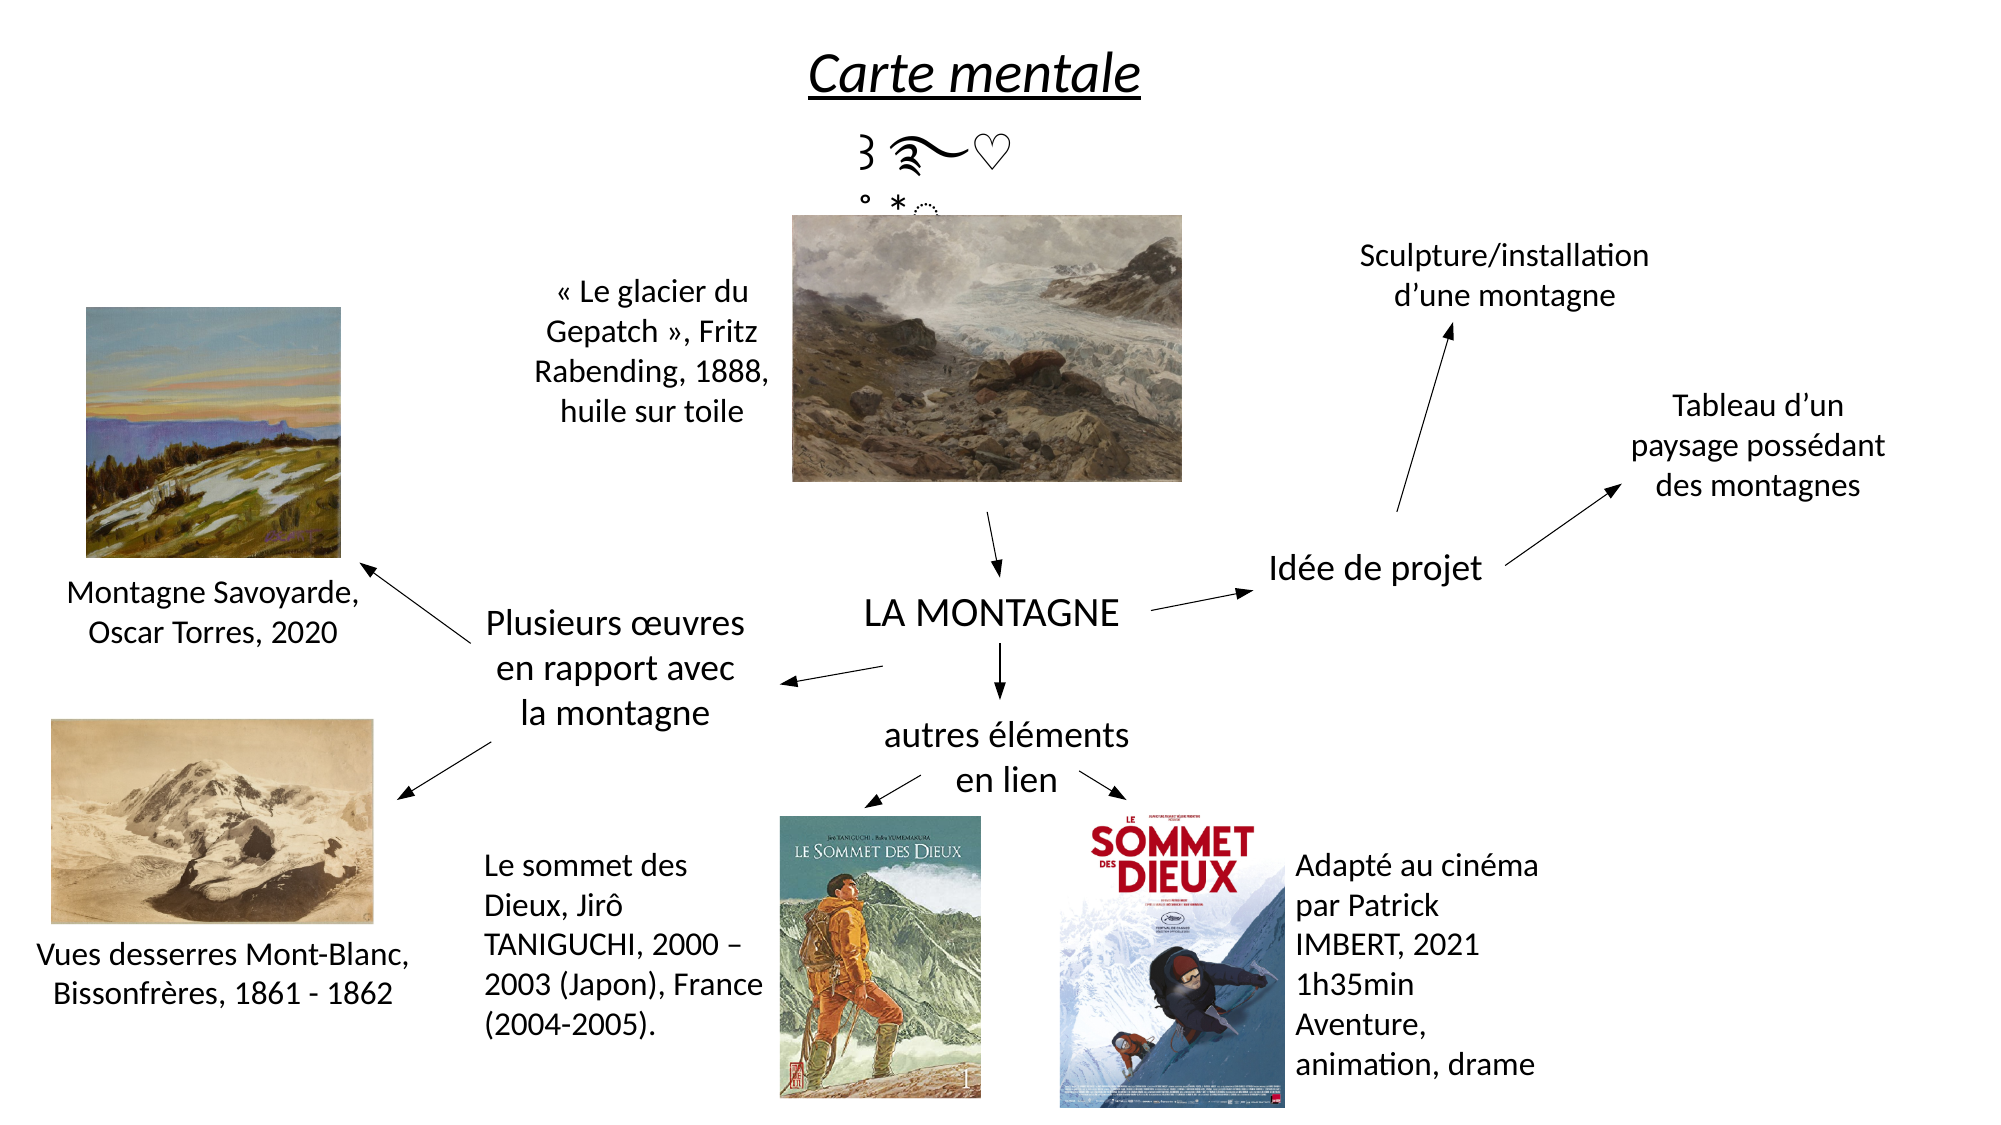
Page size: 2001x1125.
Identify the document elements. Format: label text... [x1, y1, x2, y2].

text_box « Le glacier du Gepatch », Fritz Rabending, 1888, huile sur toile [491, 262, 813, 439]
text_box ꒱࿐♡ ˚.*ೃ [842, 112, 1109, 189]
picture [779, 816, 982, 1099]
text_box Vues desserres Mont-Blanc, Bissonfrères, 1861 - 1862 [0, 924, 469, 1021]
text_box Plusieurs œuvres en rapport avec la montagne [470, 590, 761, 742]
text_box Adapté au cinéma par Patrick IMBERT, 2021 1h35min Aventure, animation, drame [1280, 835, 1566, 1093]
text_box LA MONTAGNE [849, 577, 1151, 644]
text_box Le sommet des Dieux, Jirô TANIGUCHI, 2000 – 2003 (Japon), France (2004-2005). [469, 835, 794, 1053]
picture [792, 216, 1182, 482]
text_box autres éléments en lien [855, 702, 1158, 809]
picture [1059, 800, 1285, 1108]
text_box Idée de projet [1253, 535, 1506, 596]
text_box Montagne Savoyarde, Oscar Torres, 2020 [45, 562, 382, 659]
picture [86, 307, 341, 558]
text_box Carte mentale [792, 26, 1158, 113]
picture [51, 718, 375, 924]
text_box Tableau d’un paysage possédant des montagnes [1606, 375, 1911, 512]
text_box Sculpture/installation d’une montagne [1328, 226, 1682, 322]
